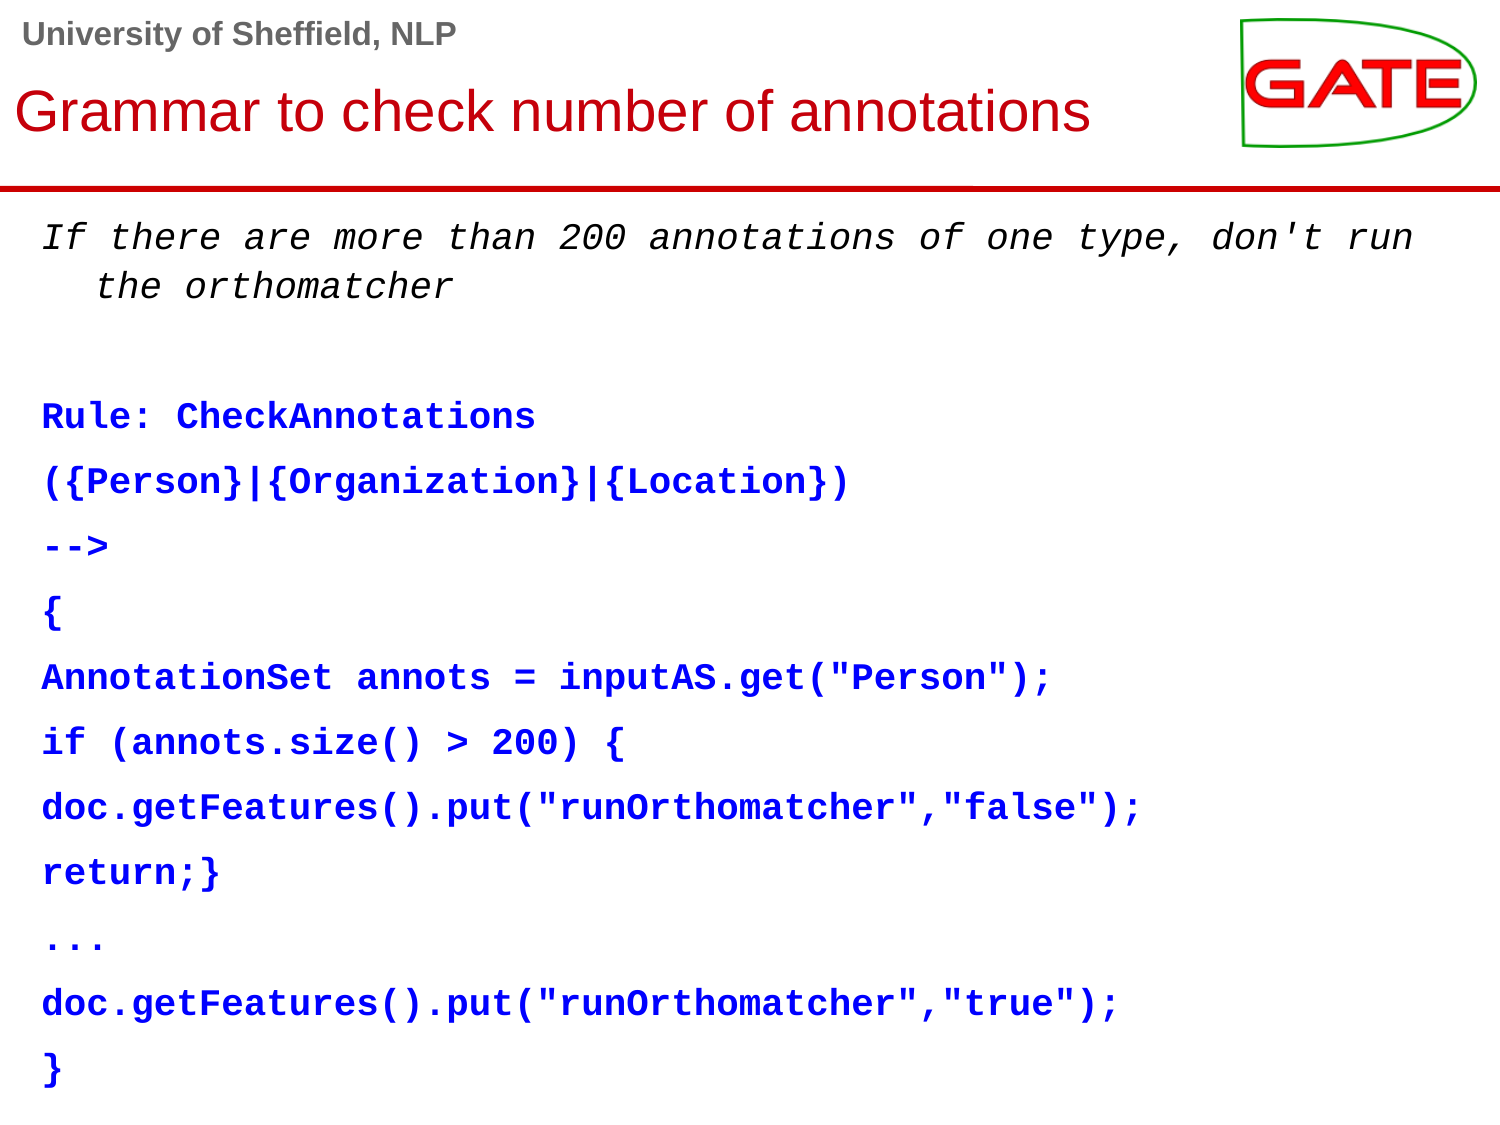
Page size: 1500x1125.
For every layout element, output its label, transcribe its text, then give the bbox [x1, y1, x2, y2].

title Grammar to check number of annotations [0, 11, 1237, 204]
list If there are more than 200 annotations of one type, don't run the orthomatcher Rule: CheckAnnotations ({Person}|{Organization}|{Location}) --> { AnnotationSet annots = inputAS.get("Person"); if (annots.size() > 200) { doc.getFeatures().put("runOrthomatcher","false"); return;} ... doc.getFeatures().put("runOrthomatcher","true"); } [23, 200, 1471, 1096]
picture [1240, 18, 1477, 148]
